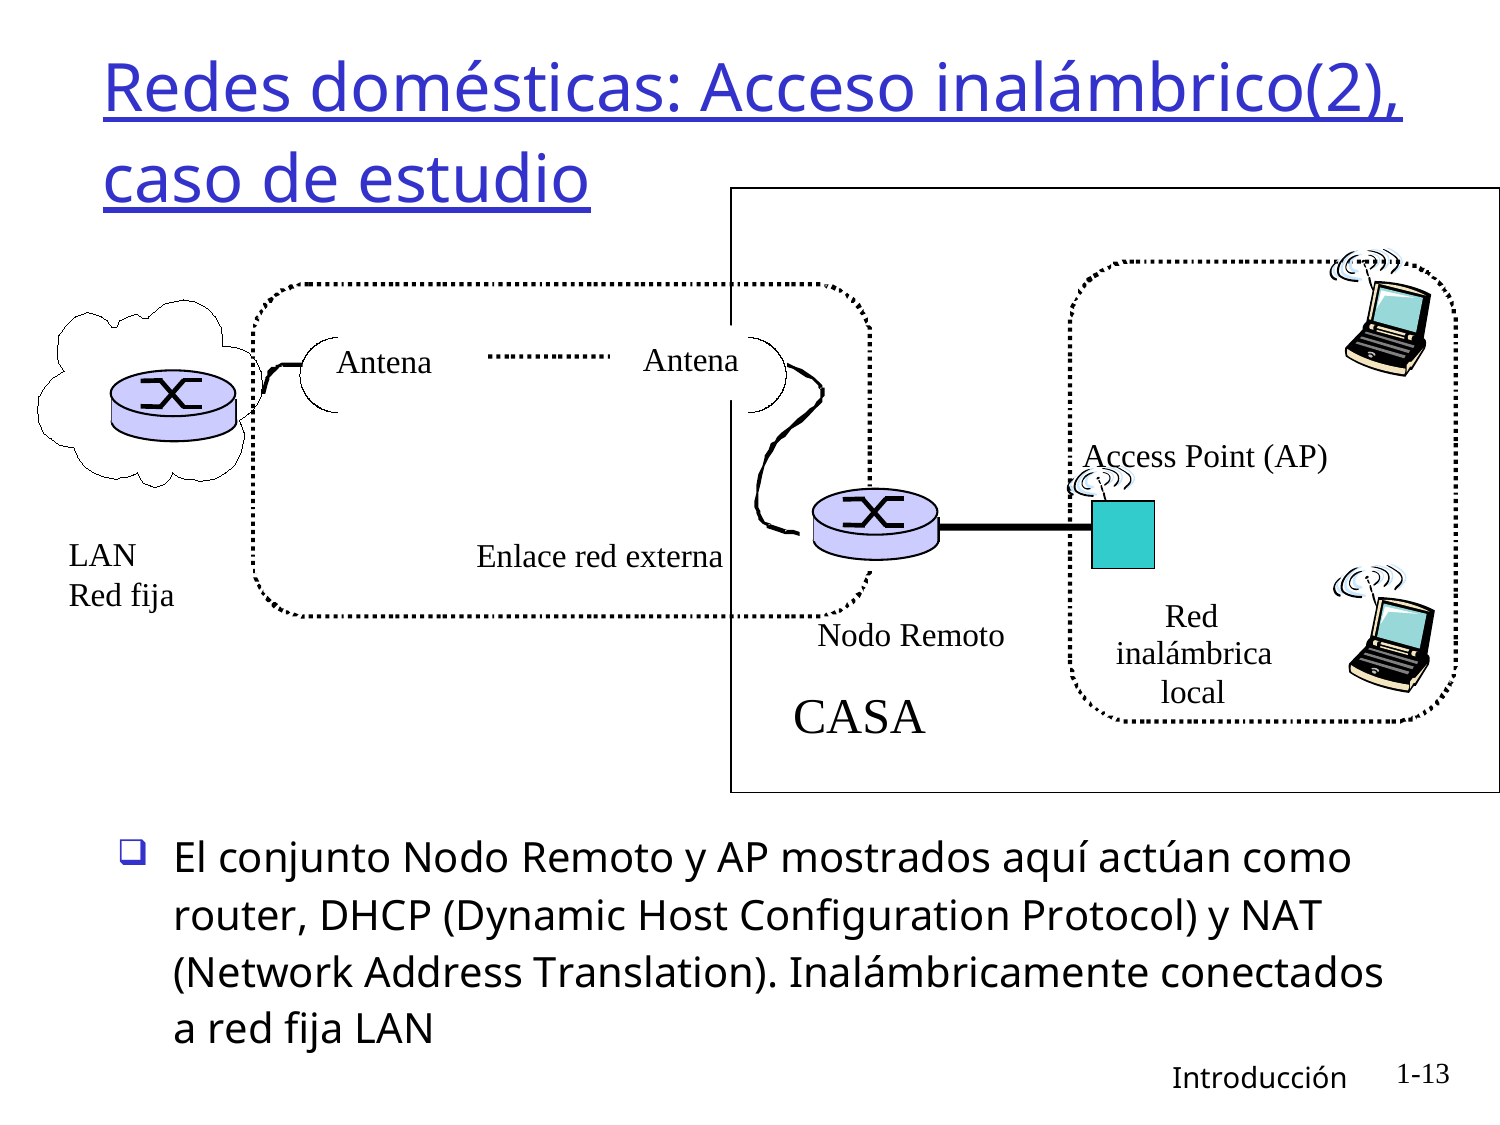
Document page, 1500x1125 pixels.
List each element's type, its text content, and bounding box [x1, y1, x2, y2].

text_box [1443, 686, 1450, 693]
text_box [110, 370, 237, 442]
text_box Antena [335, 340, 433, 381]
text_box [262, 313, 487, 417]
text_box [1082, 694, 1087, 702]
text_box inalámbrica [1115, 630, 1273, 671]
text_box [265, 595, 272, 603]
text_box [267, 296, 274, 303]
text_box [830, 284, 837, 291]
text_box [1449, 300, 1454, 308]
text_box [1400, 717, 1407, 724]
text_box [1435, 698, 1440, 706]
text_box [263, 302, 268, 310]
text_box CASA [778, 676, 942, 752]
title Redes domésticas: Acceso inalámbrico(2), caso de estudio [87, 37, 1430, 225]
text_box Access Point (AP) [1082, 434, 1329, 475]
text_box [256, 583, 262, 590]
text_box [1092, 501, 1155, 569]
text_box [1447, 680, 1454, 687]
text_box [1441, 286, 1448, 293]
picture [1066, 464, 1155, 569]
text_box [1086, 276, 1093, 283]
text_box [1092, 272, 1100, 279]
text_box [288, 284, 295, 291]
text_box [304, 282, 313, 287]
text_box [1414, 713, 1421, 720]
text_box [1107, 263, 1112, 271]
text_box Red [1164, 593, 1219, 630]
text_box [1430, 275, 1438, 281]
text_box local [1160, 669, 1226, 710]
text_box [1445, 292, 1452, 299]
text_box [254, 315, 260, 322]
text_box [1098, 267, 1105, 273]
text_box [1428, 705, 1434, 712]
text_box [859, 309, 866, 316]
text_box [601, 311, 825, 536]
picture [1329, 246, 1432, 377]
list El conjunto Nodo Remoto y AP mostrados aquí actúan como router, DHCP (Dynamic Host Configuration Protocol) y NAT (Network Address Translation). Inalámbricamente conectados a red fija LAN [102, 820, 1428, 1036]
text_box [1437, 280, 1444, 287]
text_box [1070, 302, 1077, 310]
text_box Nodo Remoto [817, 612, 1006, 653]
text_box [271, 602, 278, 609]
text_box LAN Red fija [68, 533, 176, 613]
picture [1332, 562, 1435, 693]
text_box [801, 484, 1066, 569]
text_box [1425, 270, 1431, 277]
text_box [279, 288, 287, 293]
text_box [855, 302, 862, 310]
text_box [851, 597, 856, 605]
text_box [277, 606, 284, 613]
text_box [1439, 692, 1446, 700]
text_box Enlace red externa [476, 534, 724, 575]
text_box Antena [642, 337, 740, 378]
text_box [855, 591, 862, 598]
